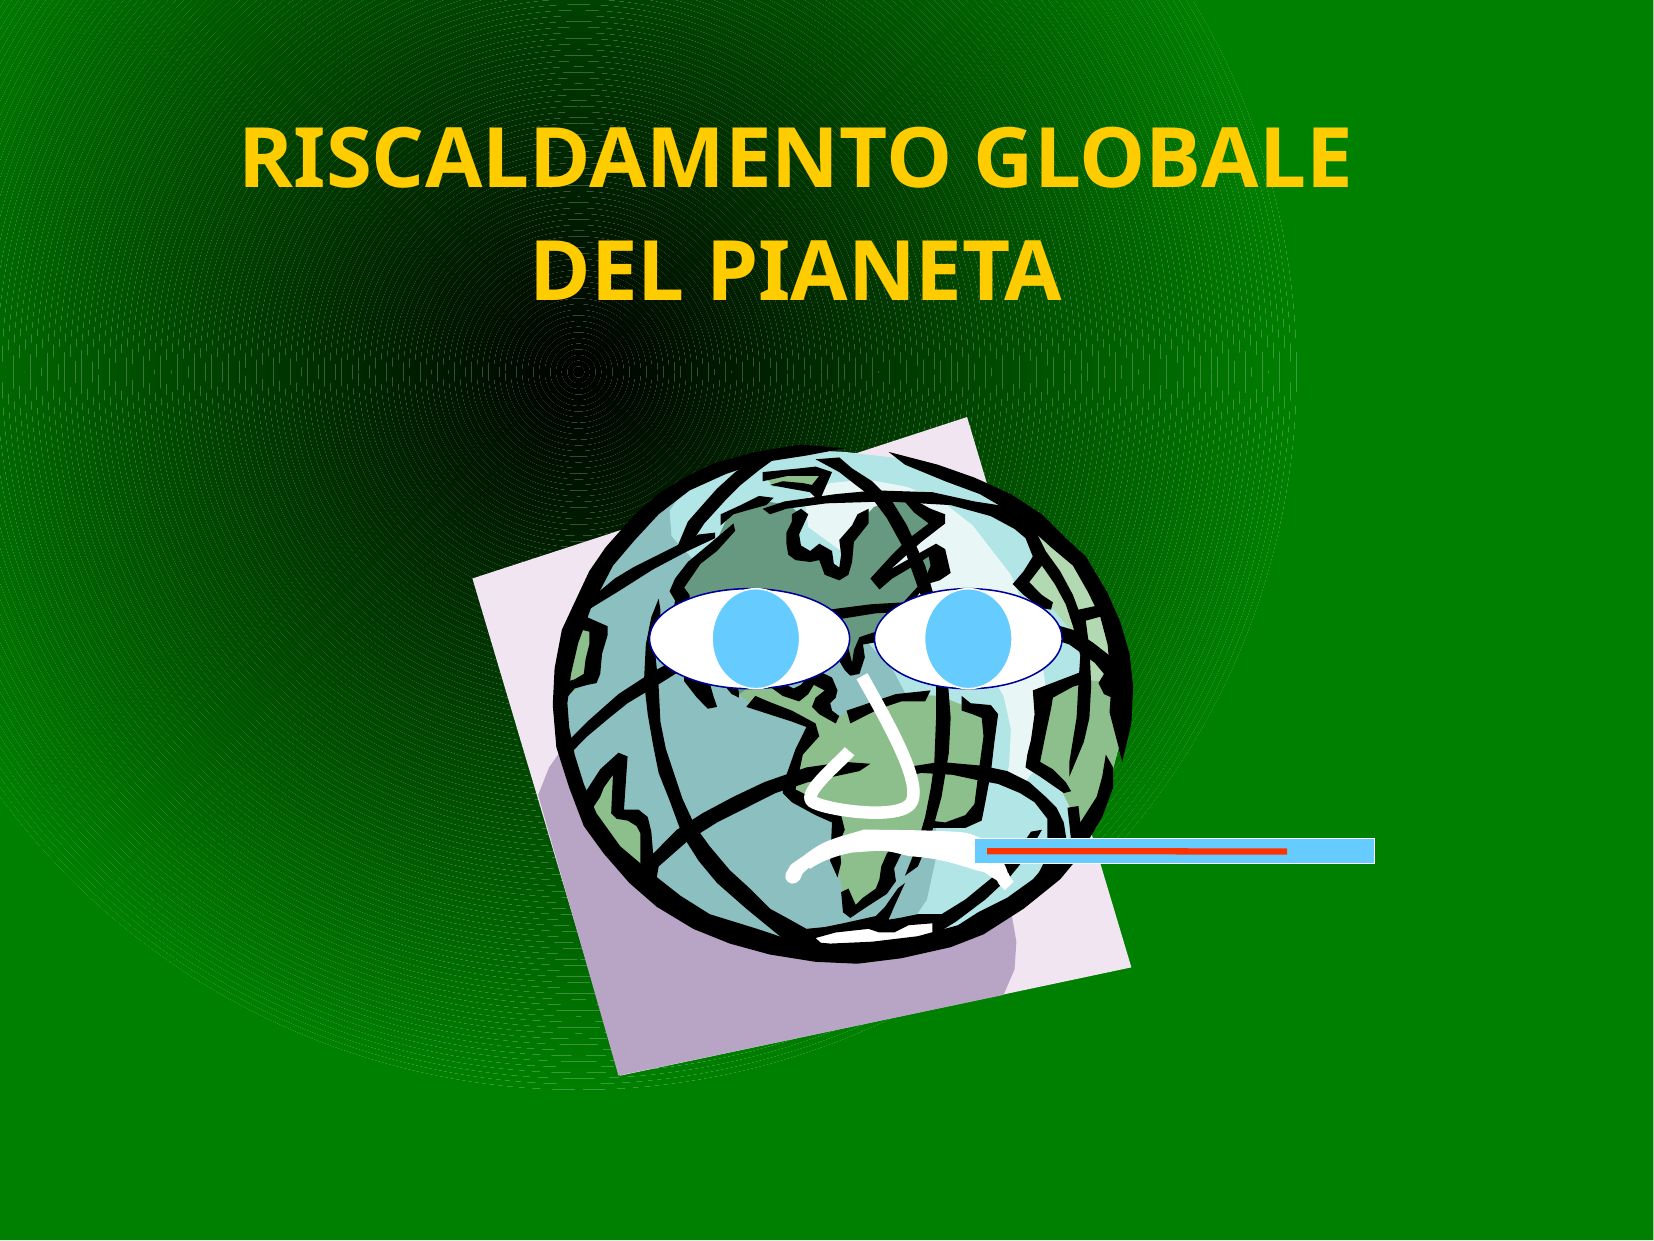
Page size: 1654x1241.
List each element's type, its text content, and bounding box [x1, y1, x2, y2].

text_box [649, 588, 850, 689]
text_box [874, 588, 1063, 689]
title RISCALDAMENTO GLOBALE DEL PIANETA [177, 86, 1415, 337]
text_box [974, 838, 1375, 864]
picture [472, 413, 1146, 1089]
